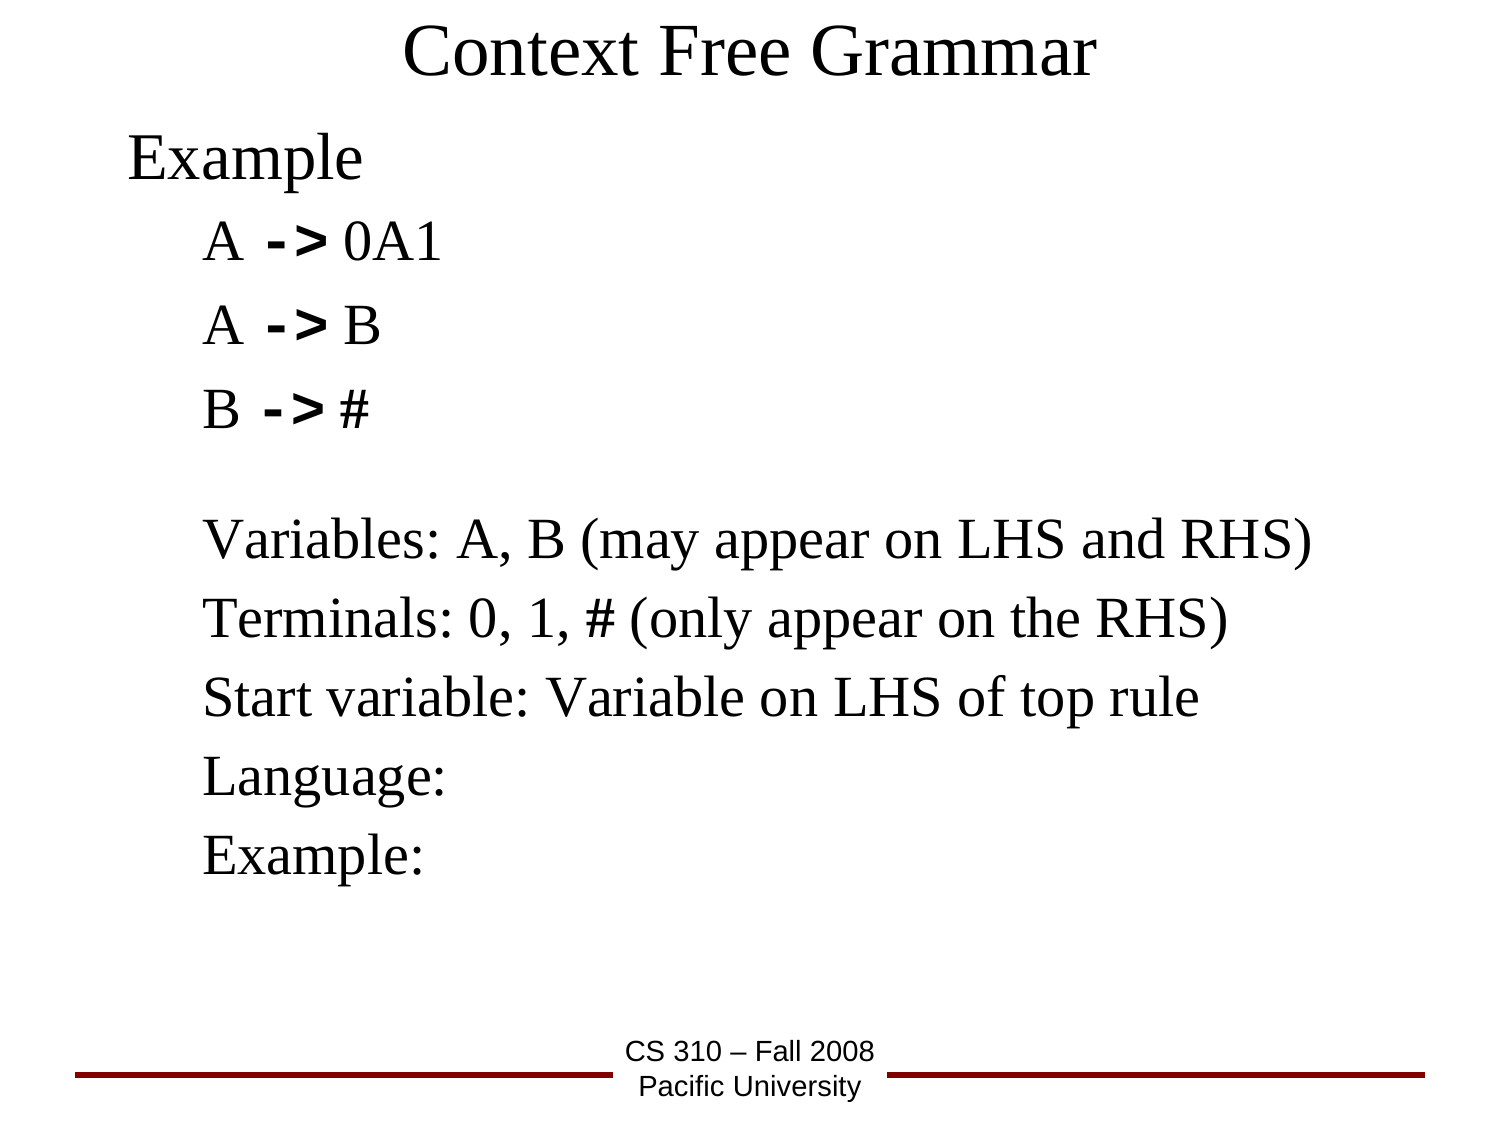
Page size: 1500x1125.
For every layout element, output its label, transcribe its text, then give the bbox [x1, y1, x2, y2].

list Example A -> 0A1 A -> B B -> # Variables: A, B (may appear on LHS and RHS) Terminals: 0, 1, # (only appear on the RHS) Start variable: Variable on LHS of top rule Language: Example: [112, 112, 1388, 1001]
title Context Free Grammar [112, 0, 1388, 100]
